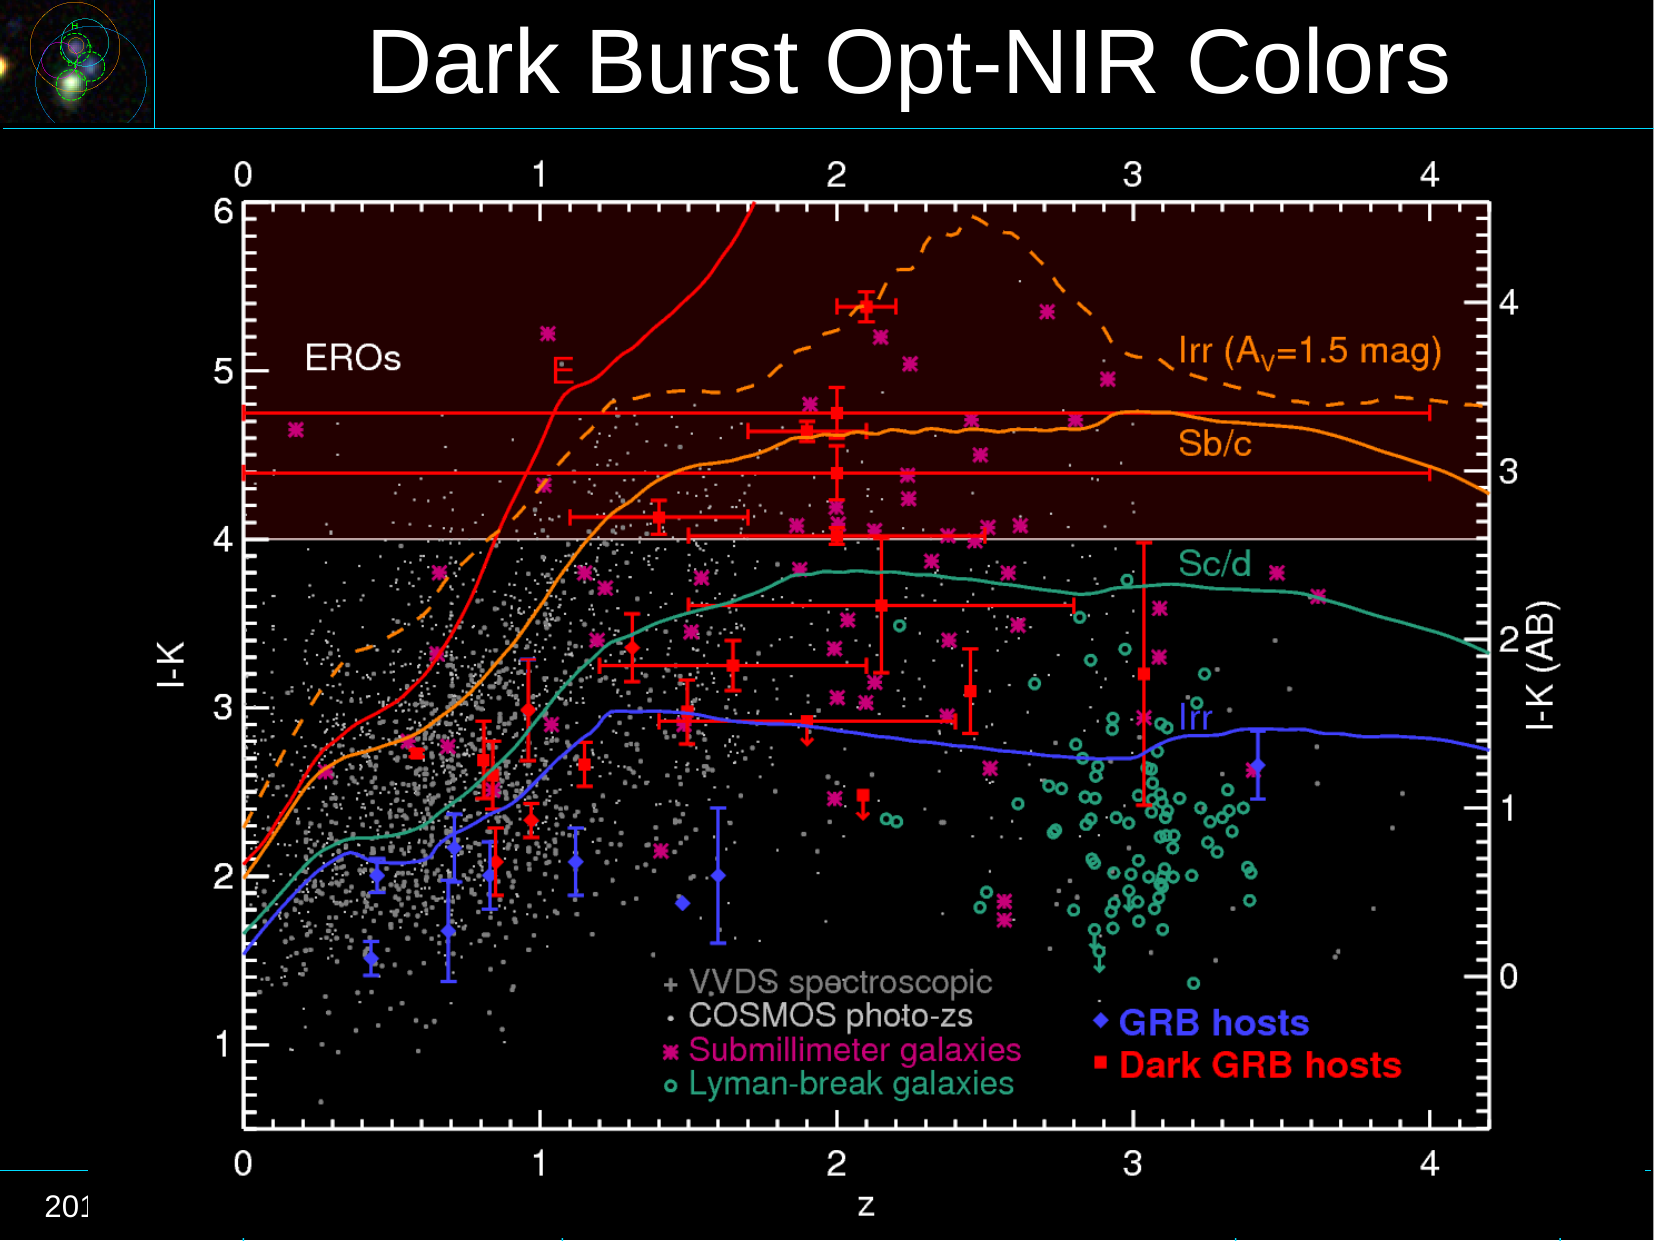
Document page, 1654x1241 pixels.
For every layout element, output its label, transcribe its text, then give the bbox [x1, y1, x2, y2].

title Dark Burst Opt-NIR Colors [165, 10, 1654, 114]
picture [88, 150, 1645, 1238]
picture [0, 0, 151, 123]
